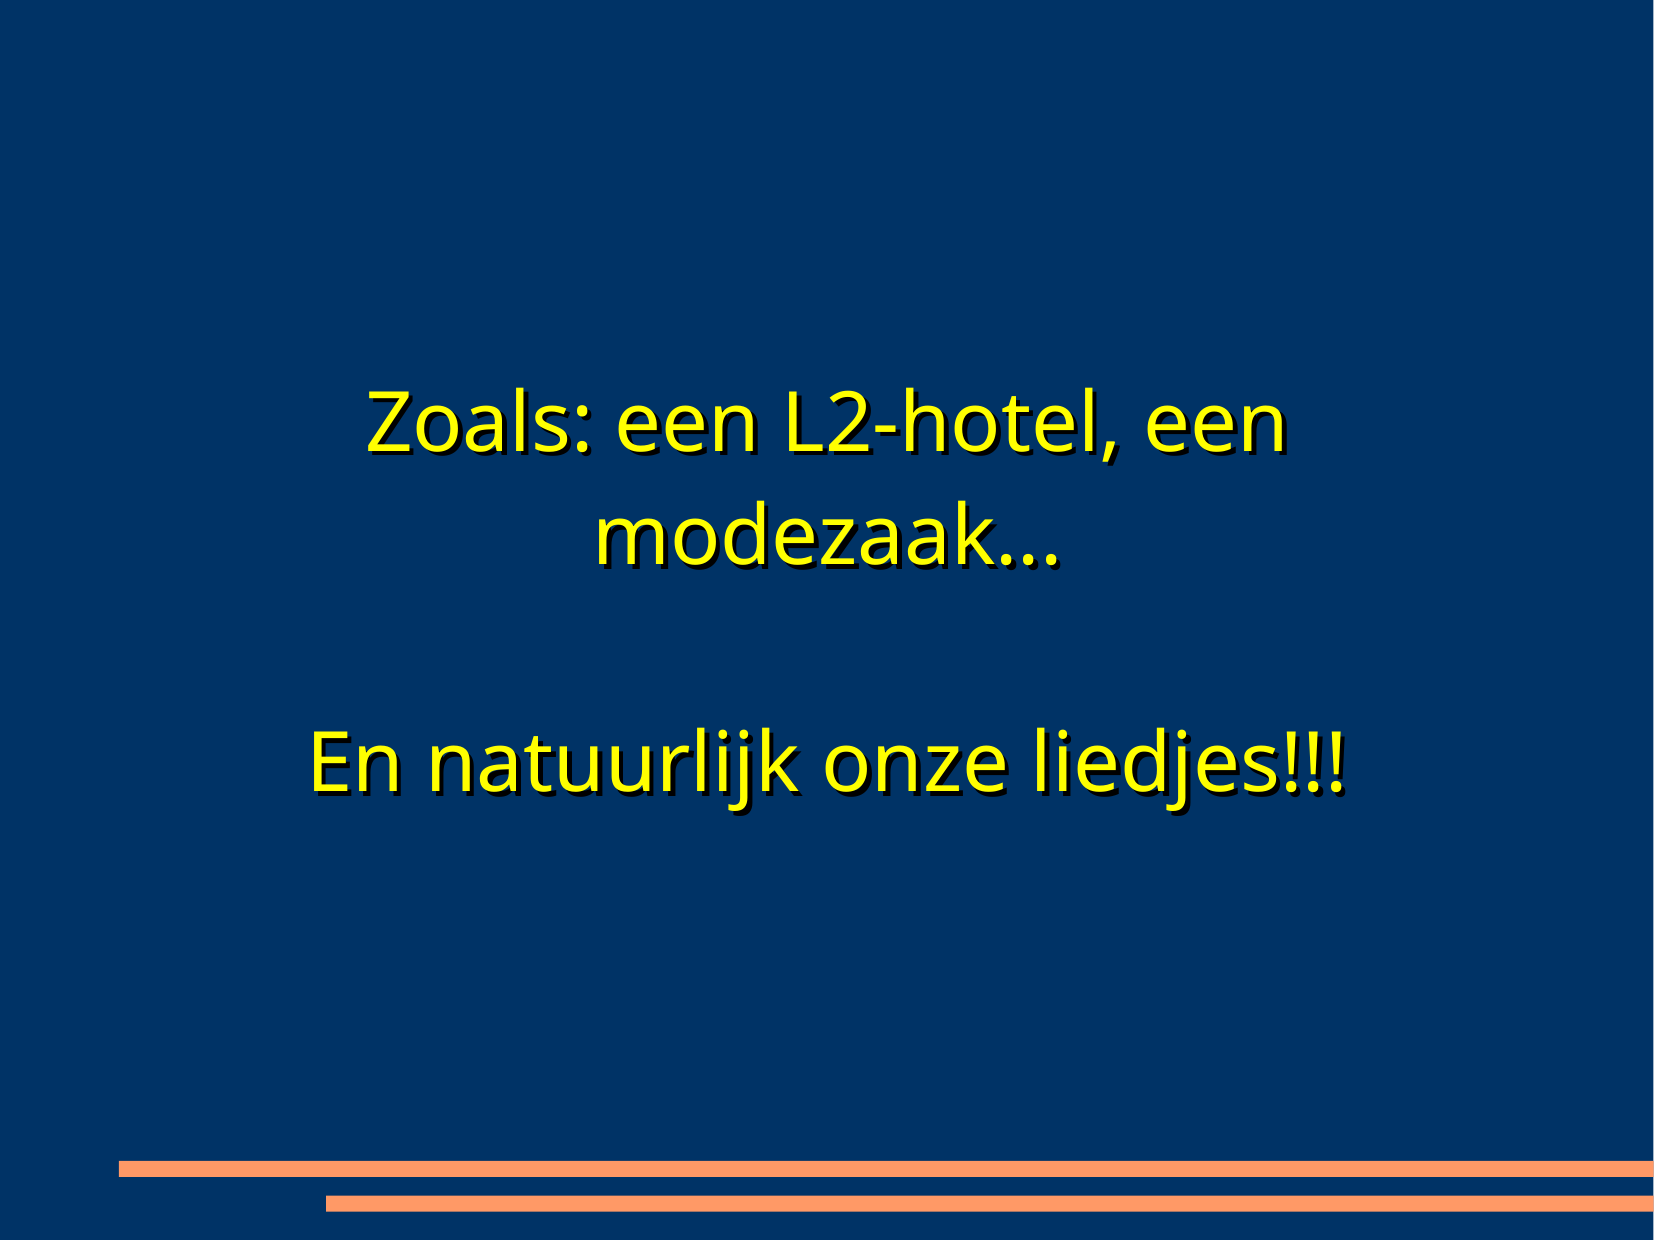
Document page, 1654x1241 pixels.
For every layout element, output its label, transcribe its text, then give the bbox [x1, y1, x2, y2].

subtitle Zoals: een L2-hotel, een modezaak... En natuurlijk onze liedjes!!! [121, 46, 1534, 1132]
